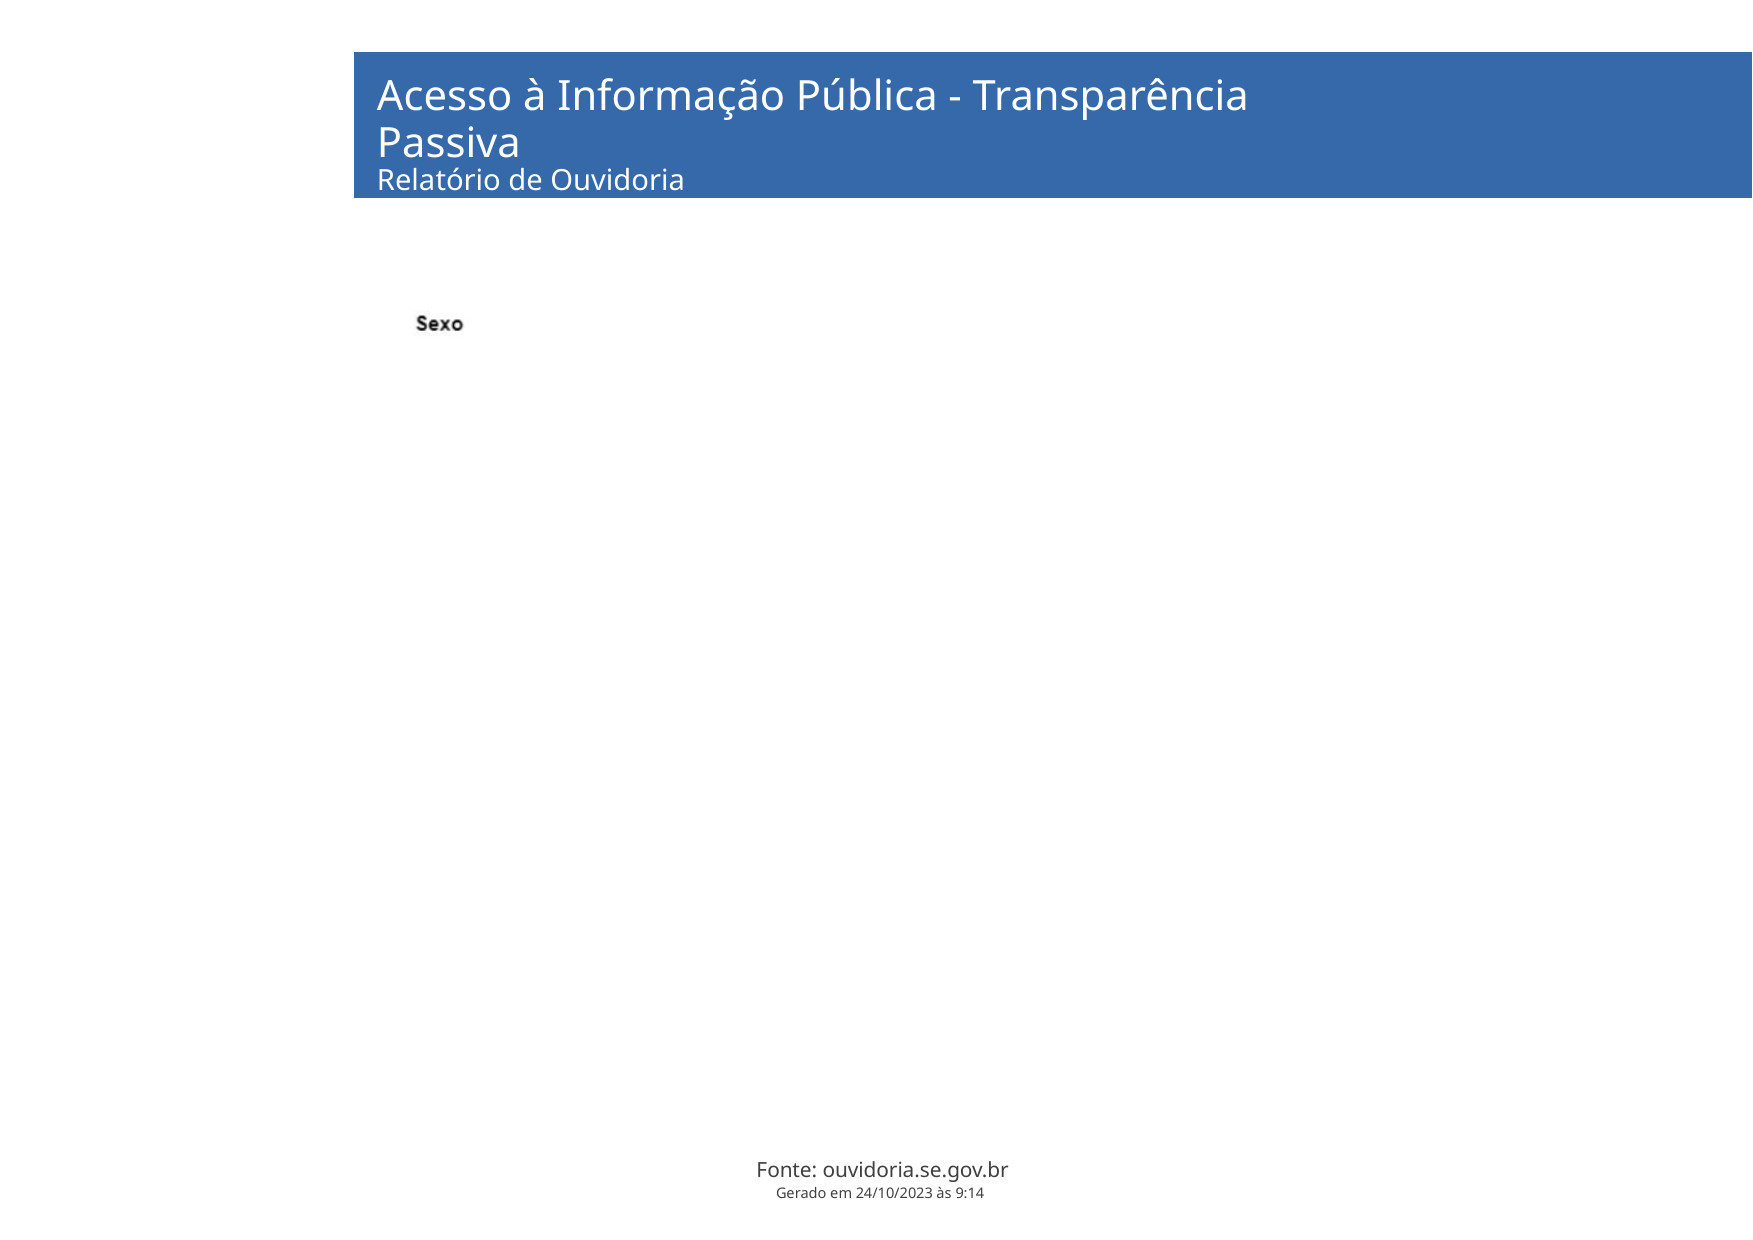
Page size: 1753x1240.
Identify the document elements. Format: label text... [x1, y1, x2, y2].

text_box [354, 52, 1752, 198]
text_box [155, 211, 1599, 1028]
text_box Acesso à Informação Pública - Transparência Passiva Relatório de Ouvidoria SETUR - Setembro a Setembro de 2023 [376, 72, 1403, 228]
text_box Fonte: ouvidoria.se.gov.br Gerado em 24/10/2023 às 9:14 [756, 1158, 1023, 1202]
